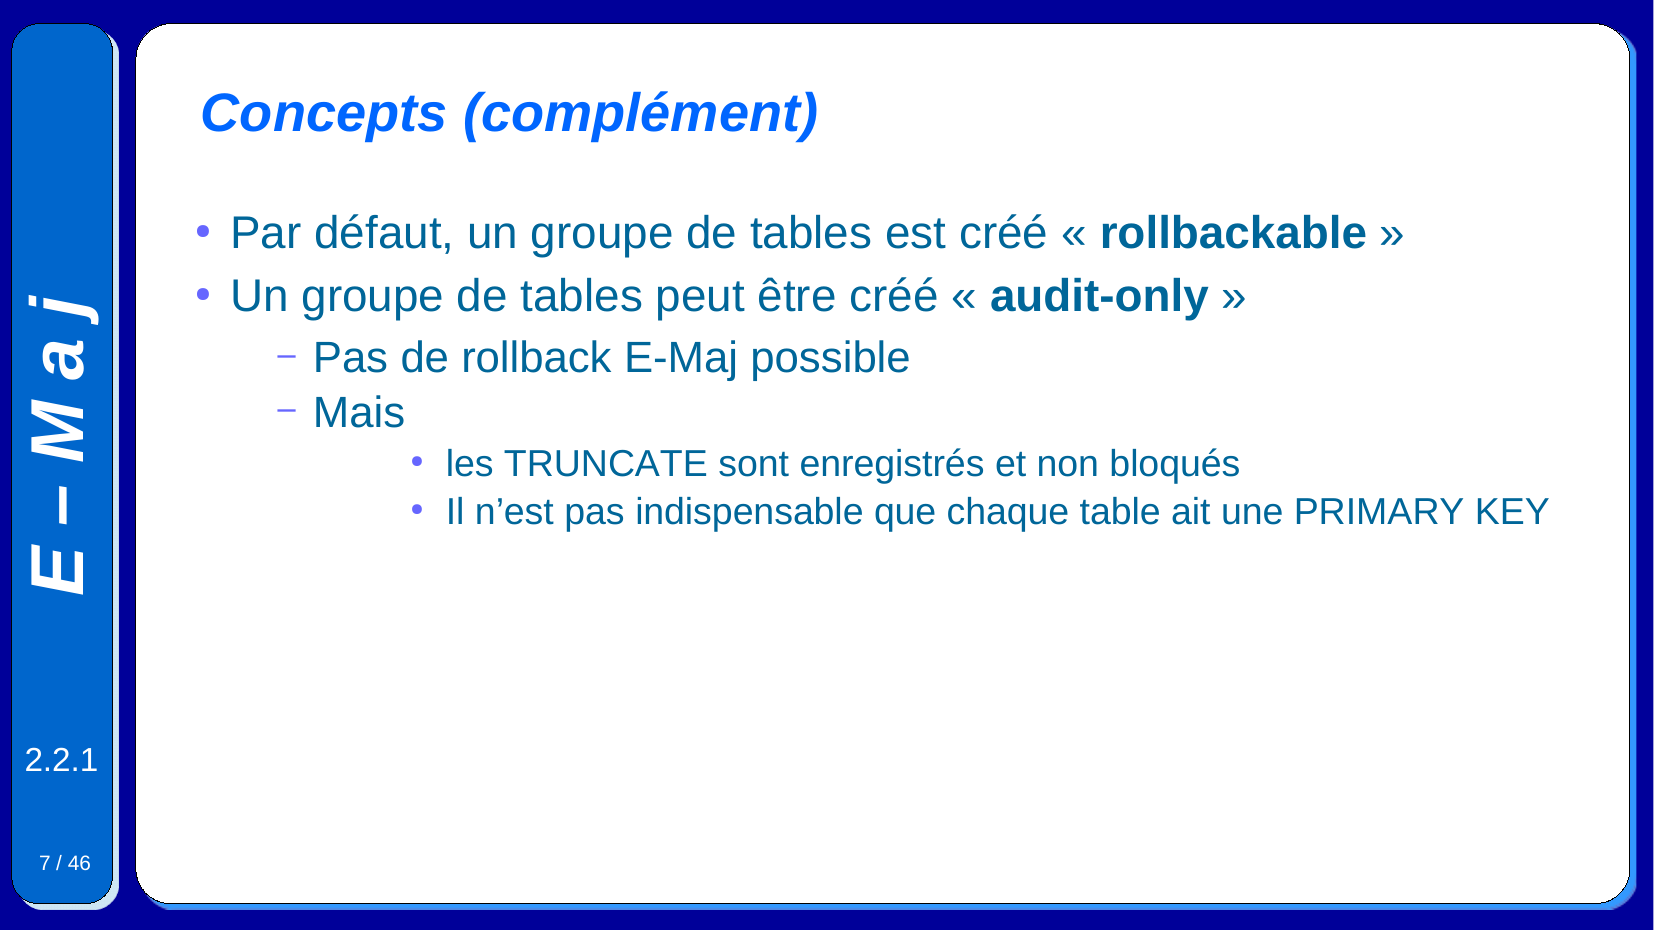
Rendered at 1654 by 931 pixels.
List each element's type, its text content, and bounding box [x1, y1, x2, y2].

title Concepts (complément) [200, 34, 1575, 191]
list Par défaut, un groupe de tables est créé « rollbackable » Un groupe de tables peut être créé « audit-only » Pas de rollback E-Maj possible Mais les TRUNCATE sont enregistrés et non bloqués Il n’est pas indispensable que chaque table ait une PRIMARY KEY [177, 206, 1587, 827]
